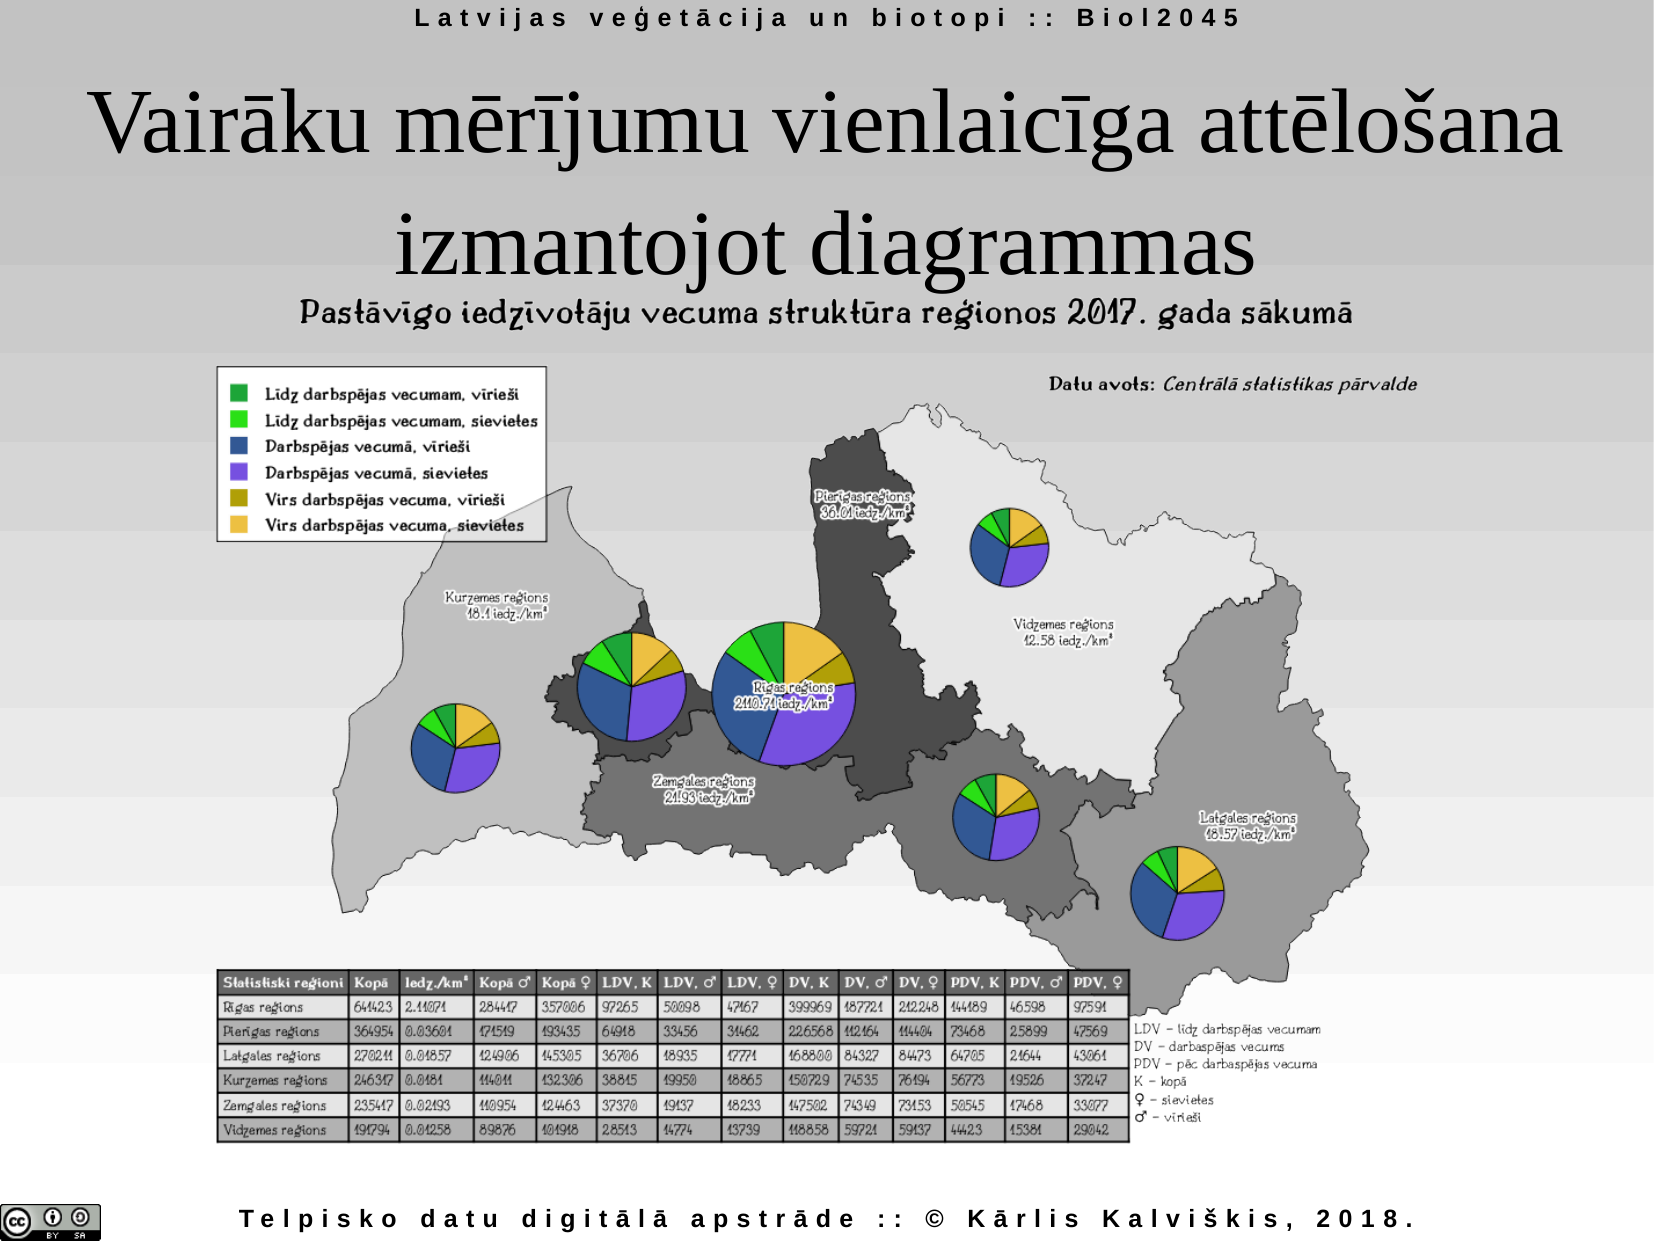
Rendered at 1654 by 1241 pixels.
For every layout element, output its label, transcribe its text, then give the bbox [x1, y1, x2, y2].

picture [0, 0, 1654, 1241]
title Vairāku mērījumu vienlaicīga attēlošana izmantojot diagrammas [29, 49, 1625, 296]
